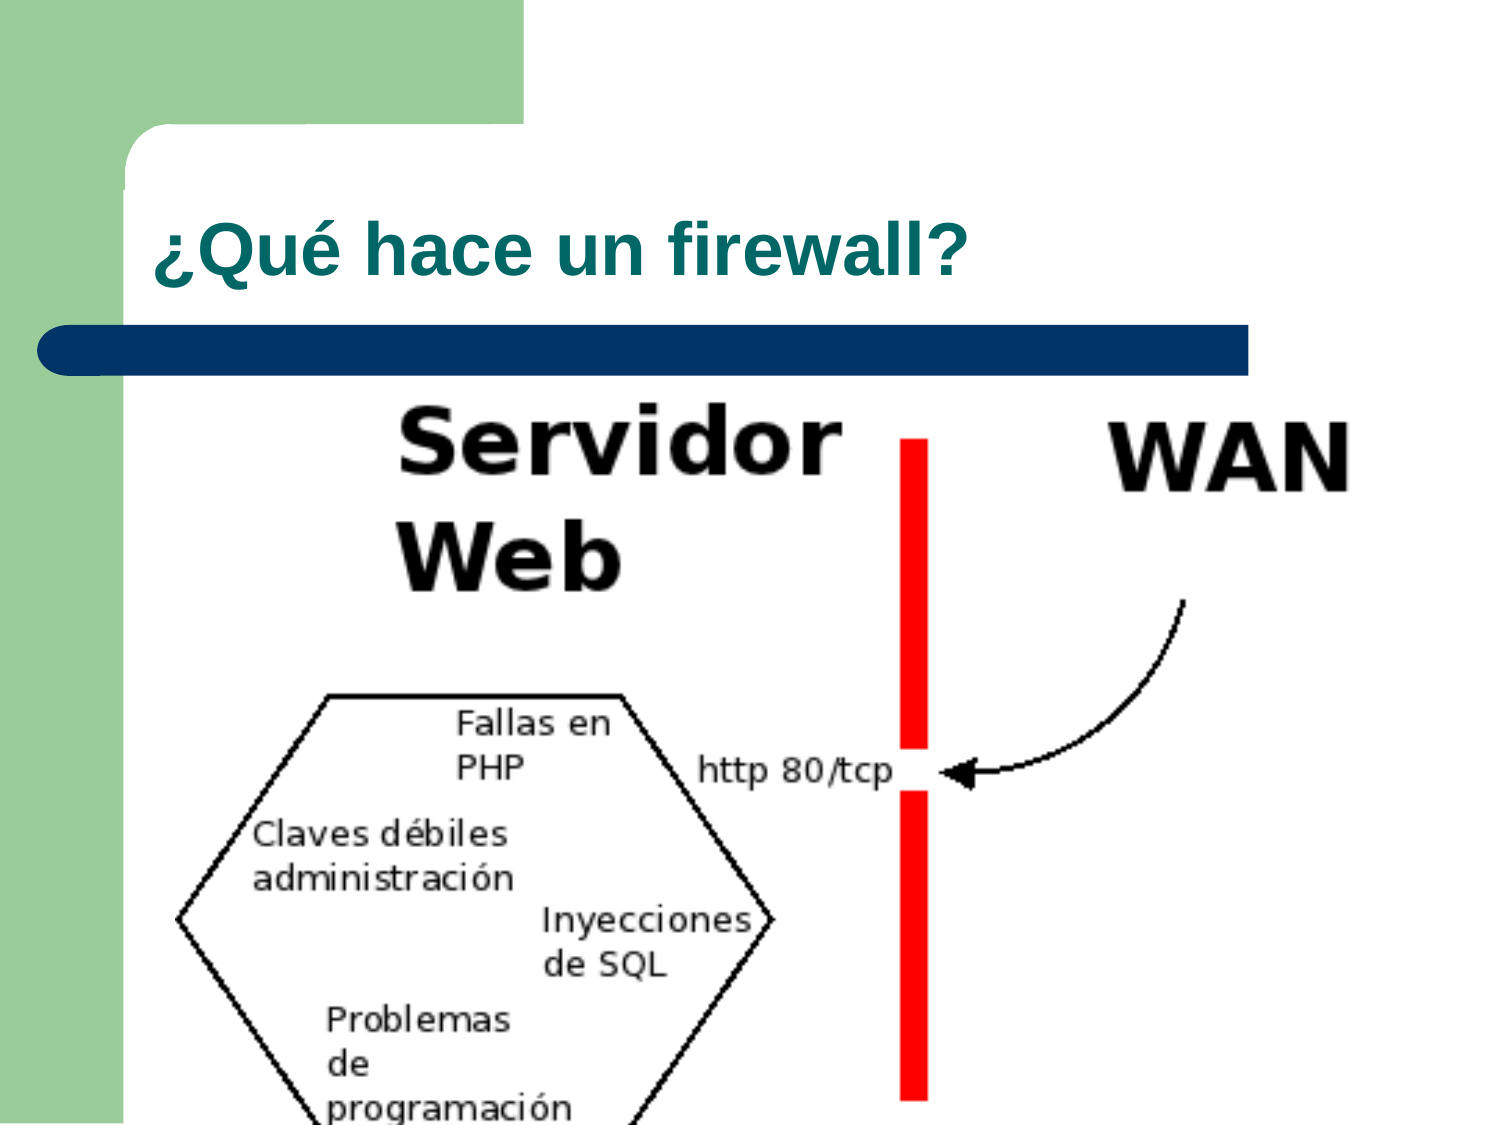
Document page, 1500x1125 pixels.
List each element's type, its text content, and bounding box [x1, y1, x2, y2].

title ¿Qué hace un firewall? [136, 136, 1412, 300]
picture [175, 387, 1361, 1125]
